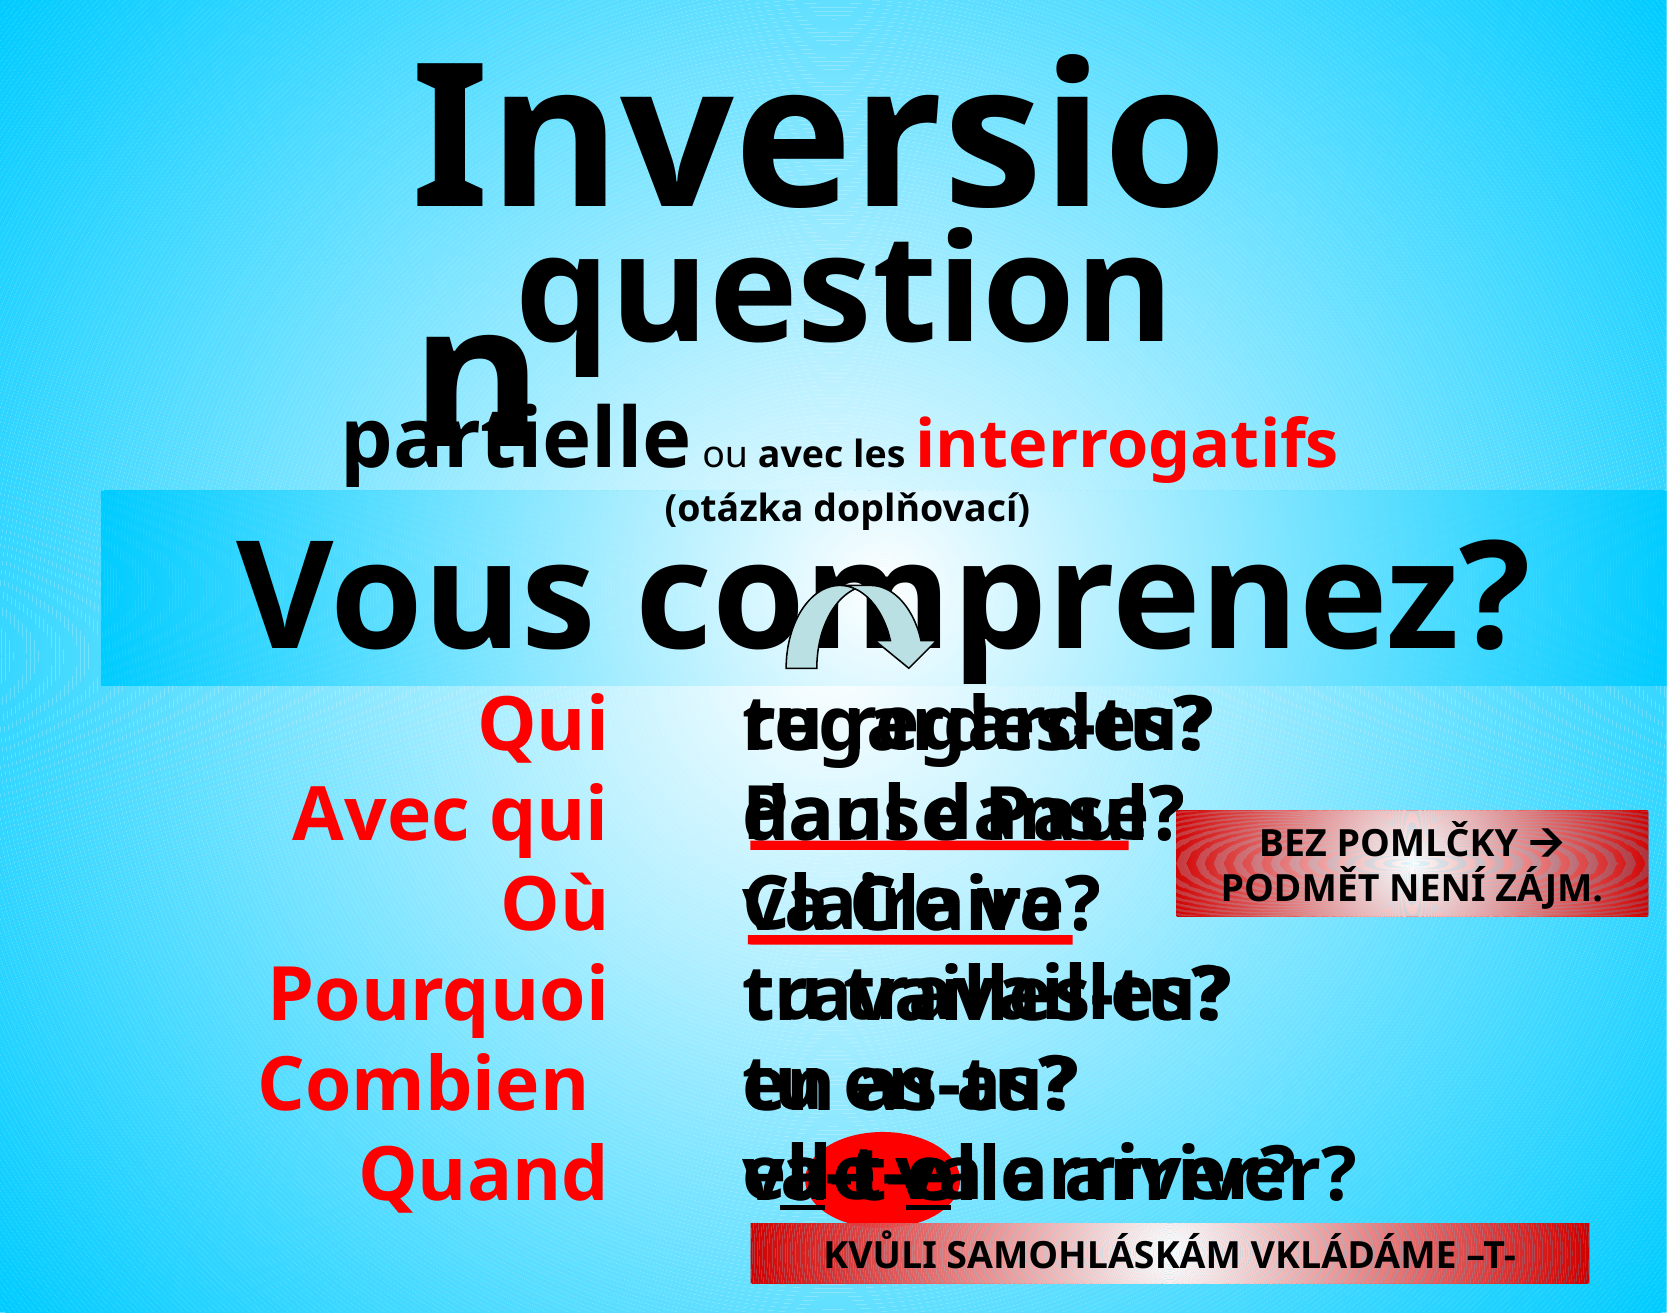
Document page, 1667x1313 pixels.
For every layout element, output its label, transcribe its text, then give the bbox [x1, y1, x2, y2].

text_box Vous comprenez? [101, 490, 1667, 686]
text_box KVŮLI SAMOHLÁSKÁM VKLÁDÁME –T- [750, 1223, 1590, 1284]
text_box regardes-tu? danse Paul? va Claire? travailles-tu? en as-tu? va-t-elle arriver? [727, 667, 1424, 1224]
text_box Inversion [396, 0, 1330, 254]
text_box question [431, 183, 1259, 376]
text_box [786, 585, 937, 667]
text_box a-t-e [765, 1116, 1014, 1223]
text_box partielle ou avec les interrogatifs (otázka doplňovací) [325, 376, 1401, 537]
text_box Vous comprenez? [817, 590, 904, 666]
text_box BEZ POMLČKY  PODMĚT NENÍ ZÁJM. [1176, 810, 1649, 917]
text_box Qui Avec qui Où Pourquoi Combien Quand [242, 667, 714, 1224]
